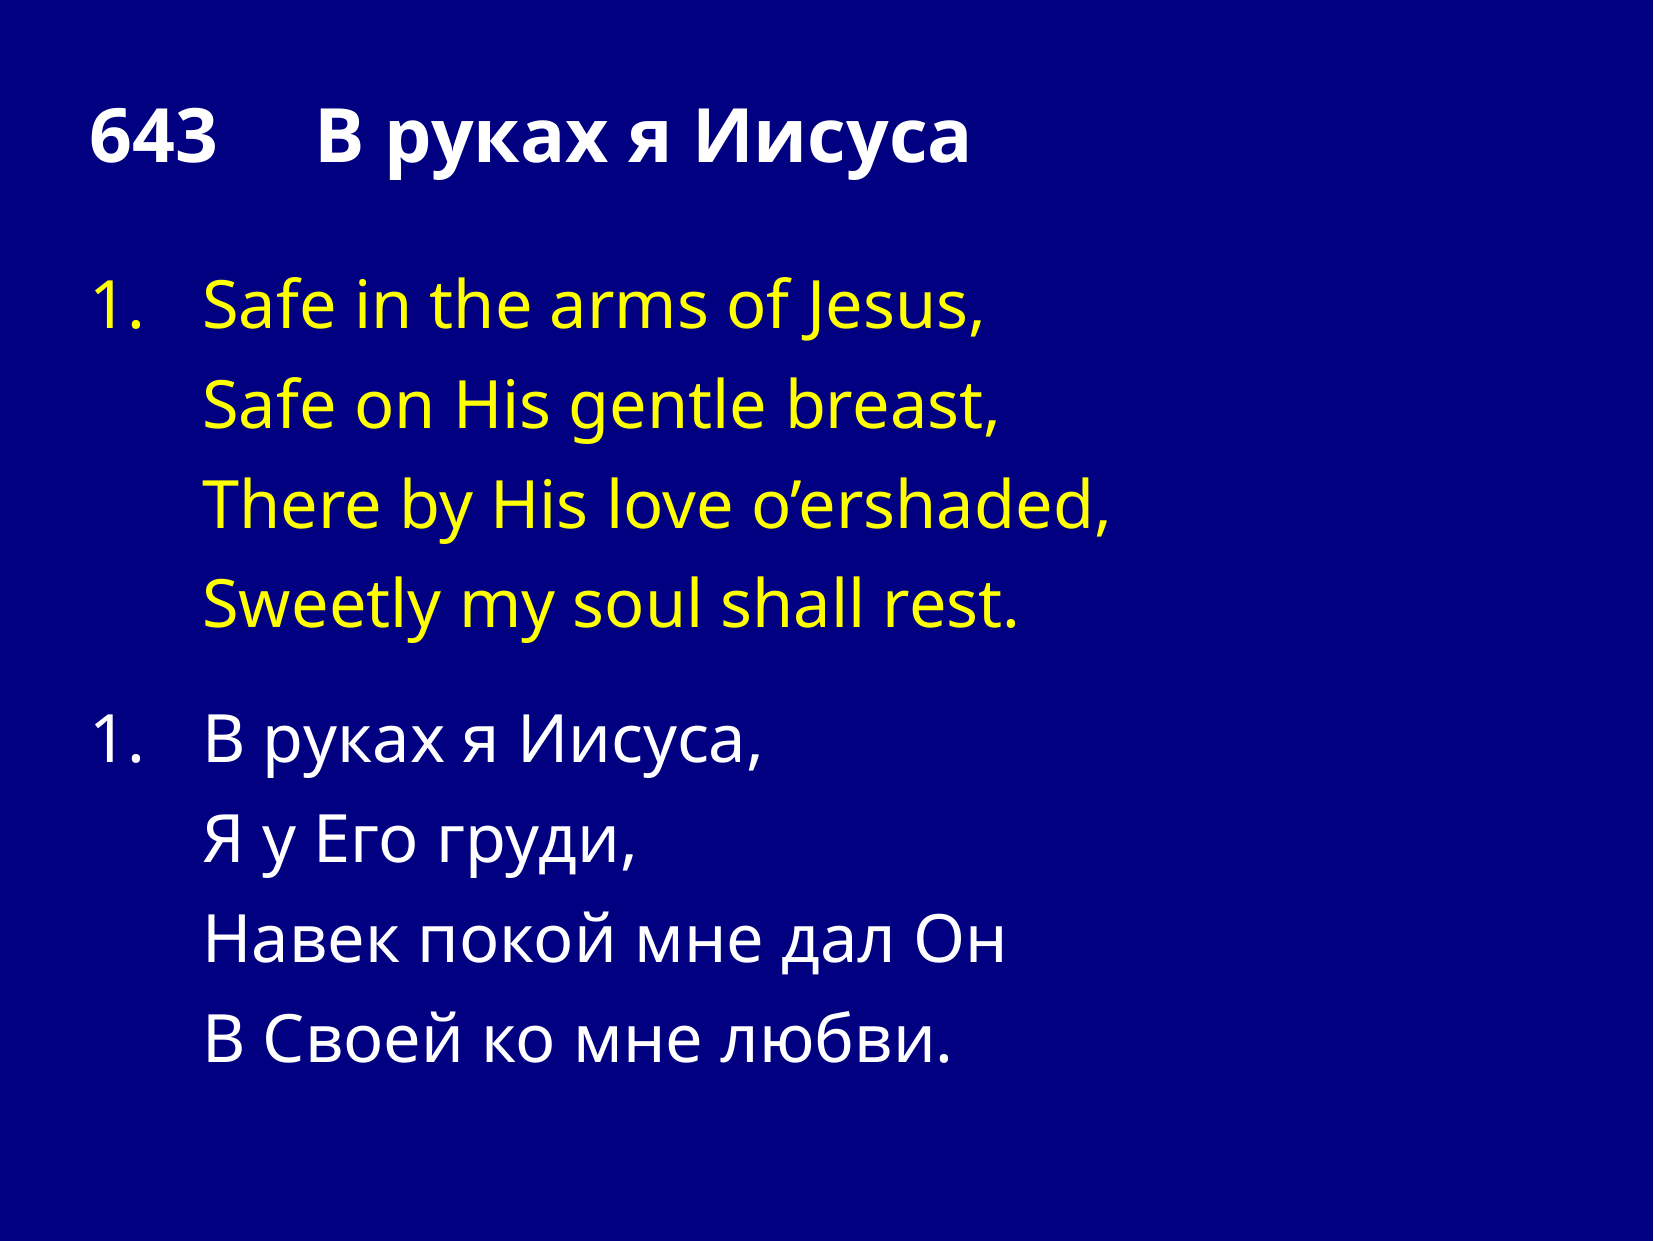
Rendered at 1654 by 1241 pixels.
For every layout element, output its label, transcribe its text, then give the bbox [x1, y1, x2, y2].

text_box 1. Safe in the arms of Jesus, Safe on His gentle breast, There by His love o’ershaded, Sweetly my soul shall rest. [75, 188, 1576, 638]
text_box 1. В руках я Иисуса, Я у Его груди, Навек покой мне дал Он В Своей ко мне любви. [75, 675, 1576, 1163]
text_box 643 В руках я Иисуса [75, 75, 1576, 188]
